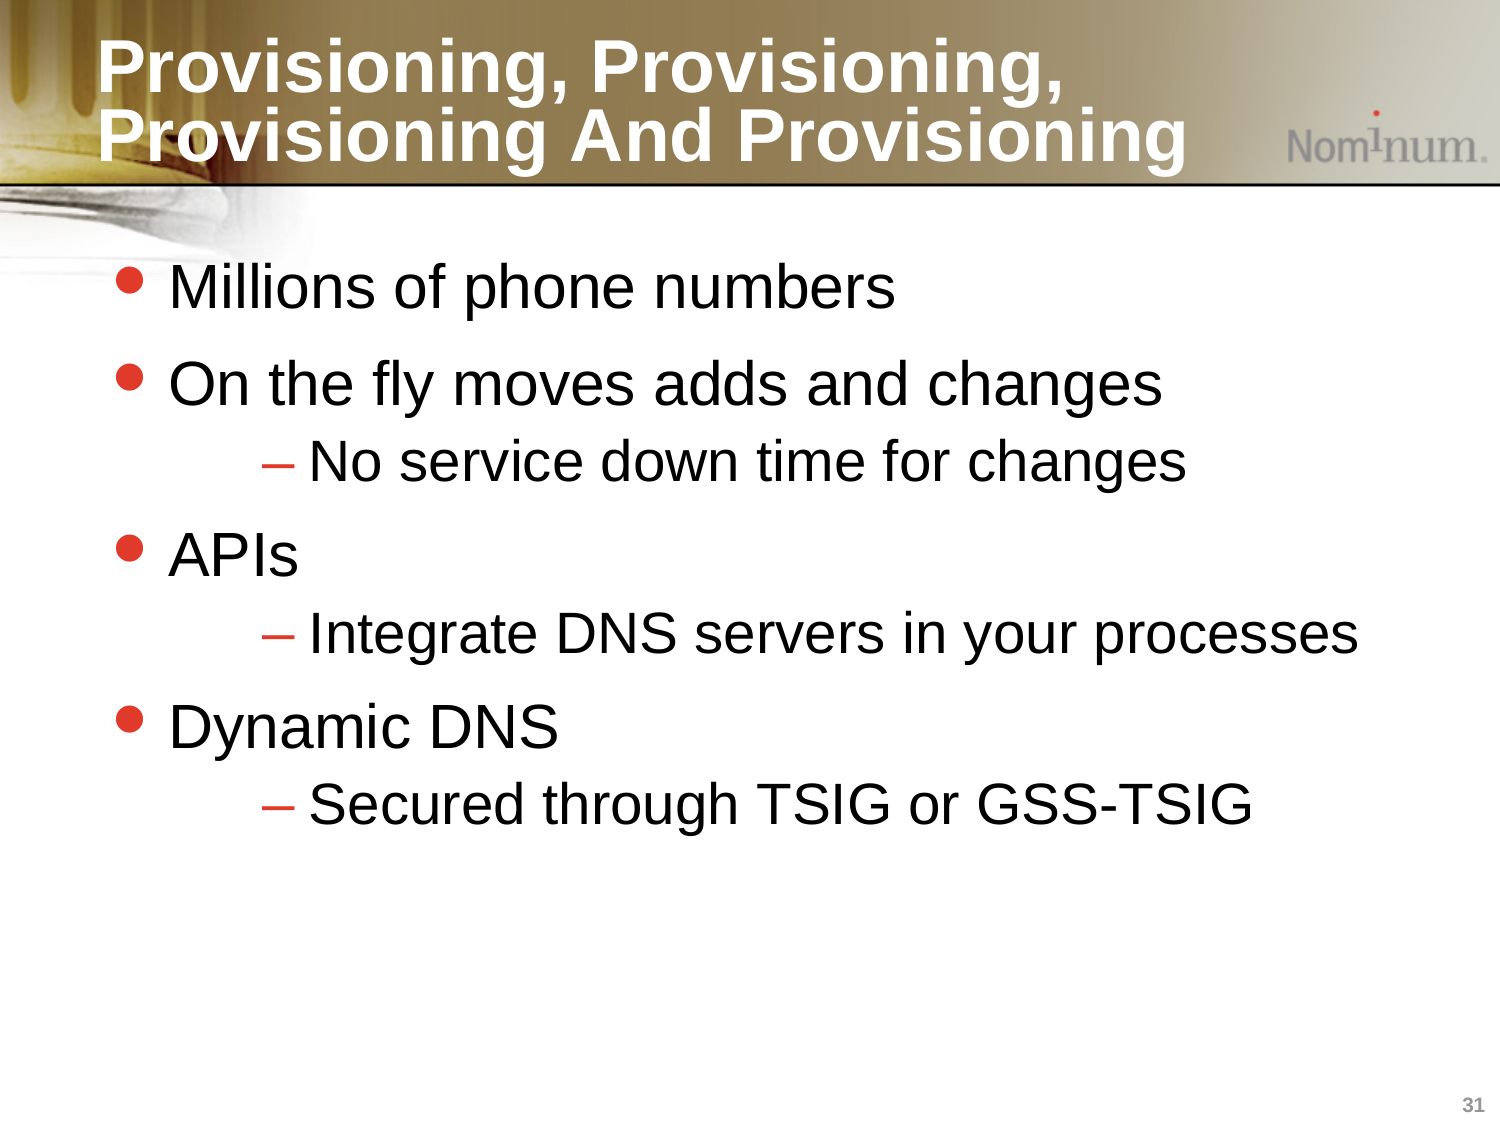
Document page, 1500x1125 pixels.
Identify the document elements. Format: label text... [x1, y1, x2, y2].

list Millions of phone numbers On the fly moves adds and changes No service down time for changes APIs Integrate DNS servers in your processes Dynamic DNS Secured through TSIG or GSS-TSIG [97, 250, 1450, 1063]
title Provisioning, Provisioning, Provisioning And Provisioning [81, 18, 1210, 191]
picture [0, 0, 1500, 1125]
